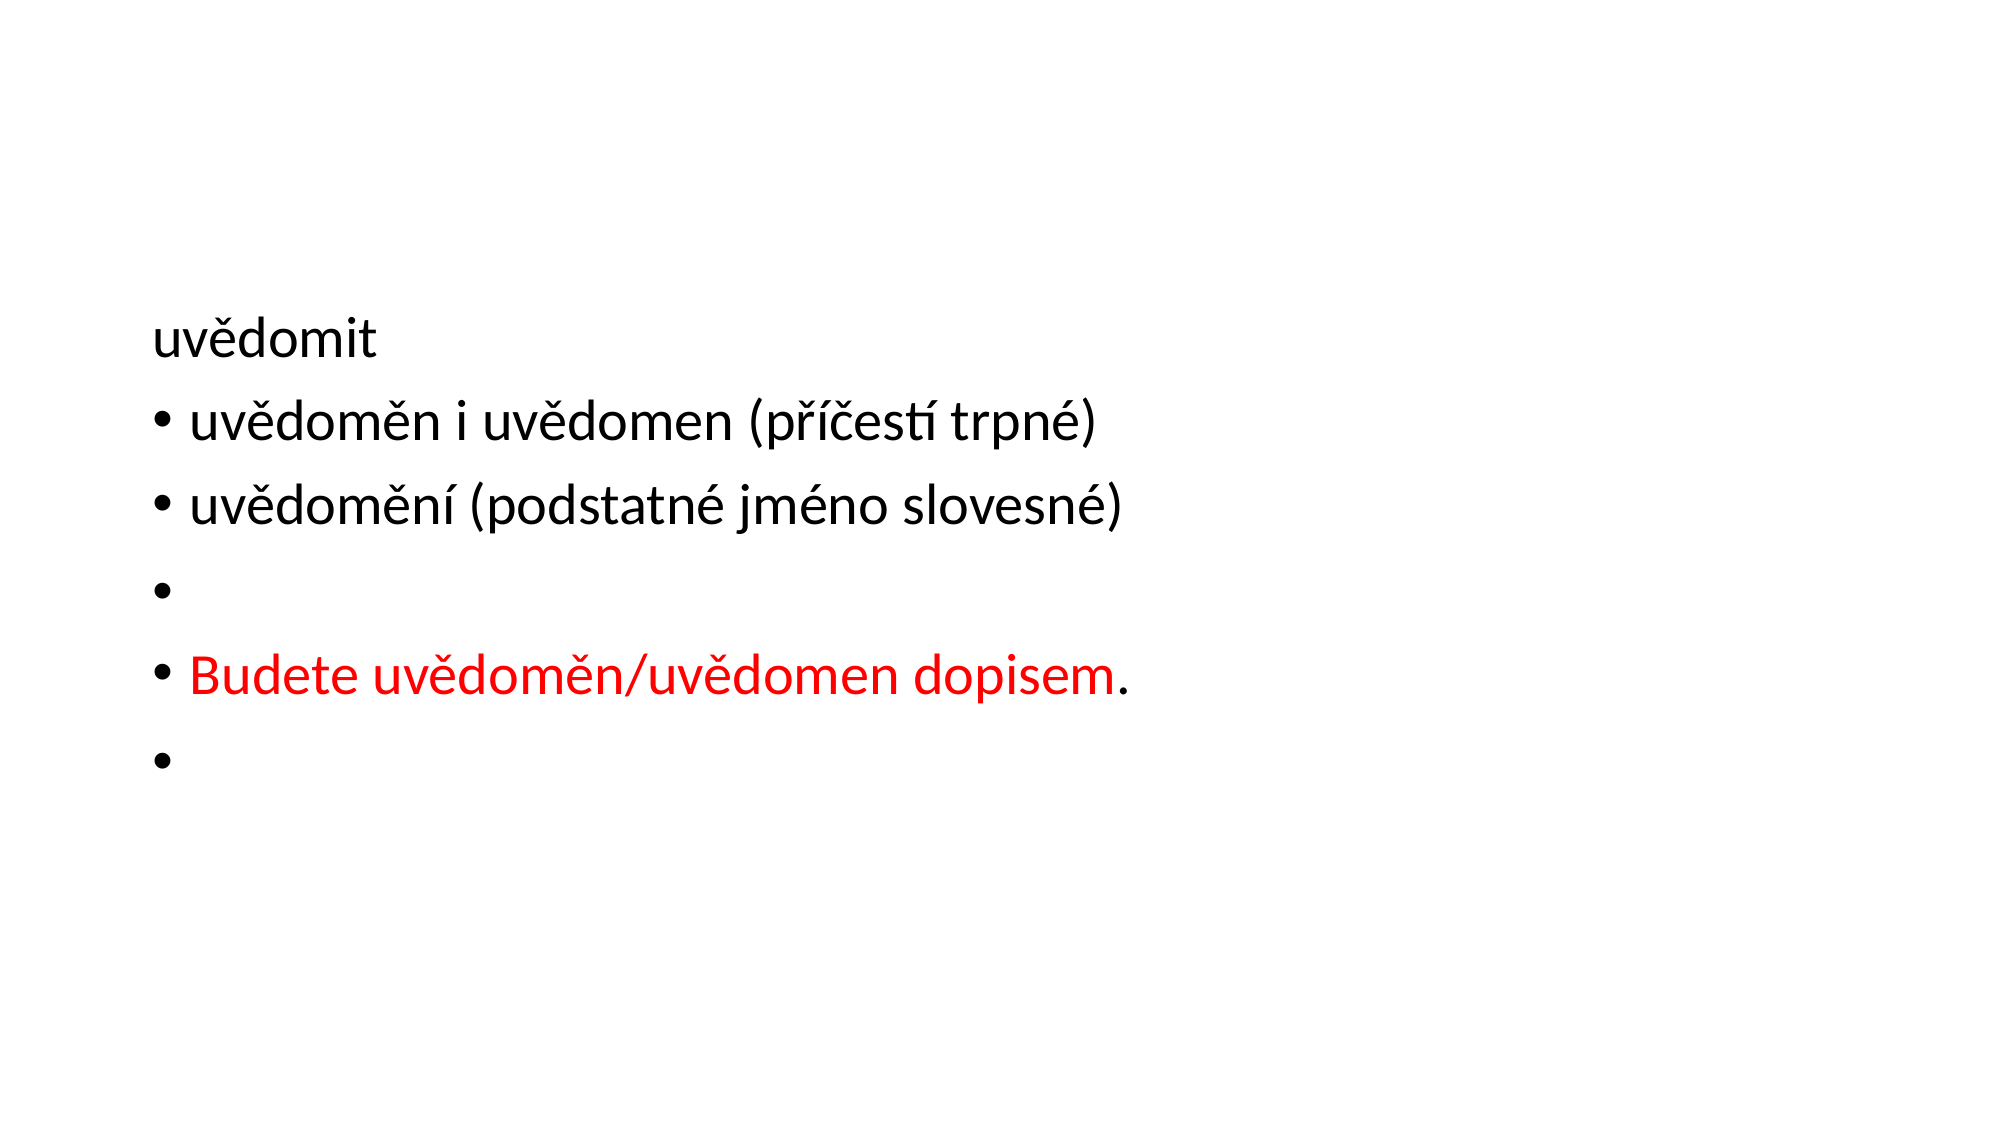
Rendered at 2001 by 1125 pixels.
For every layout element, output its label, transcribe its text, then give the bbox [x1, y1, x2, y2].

list uvědomit uvědoměn i uvědomen (příčestí trpné) uvědomění (podstatné jméno slovesné) Budete uvědoměn/uvědomen dopisem. [137, 299, 1863, 1014]
